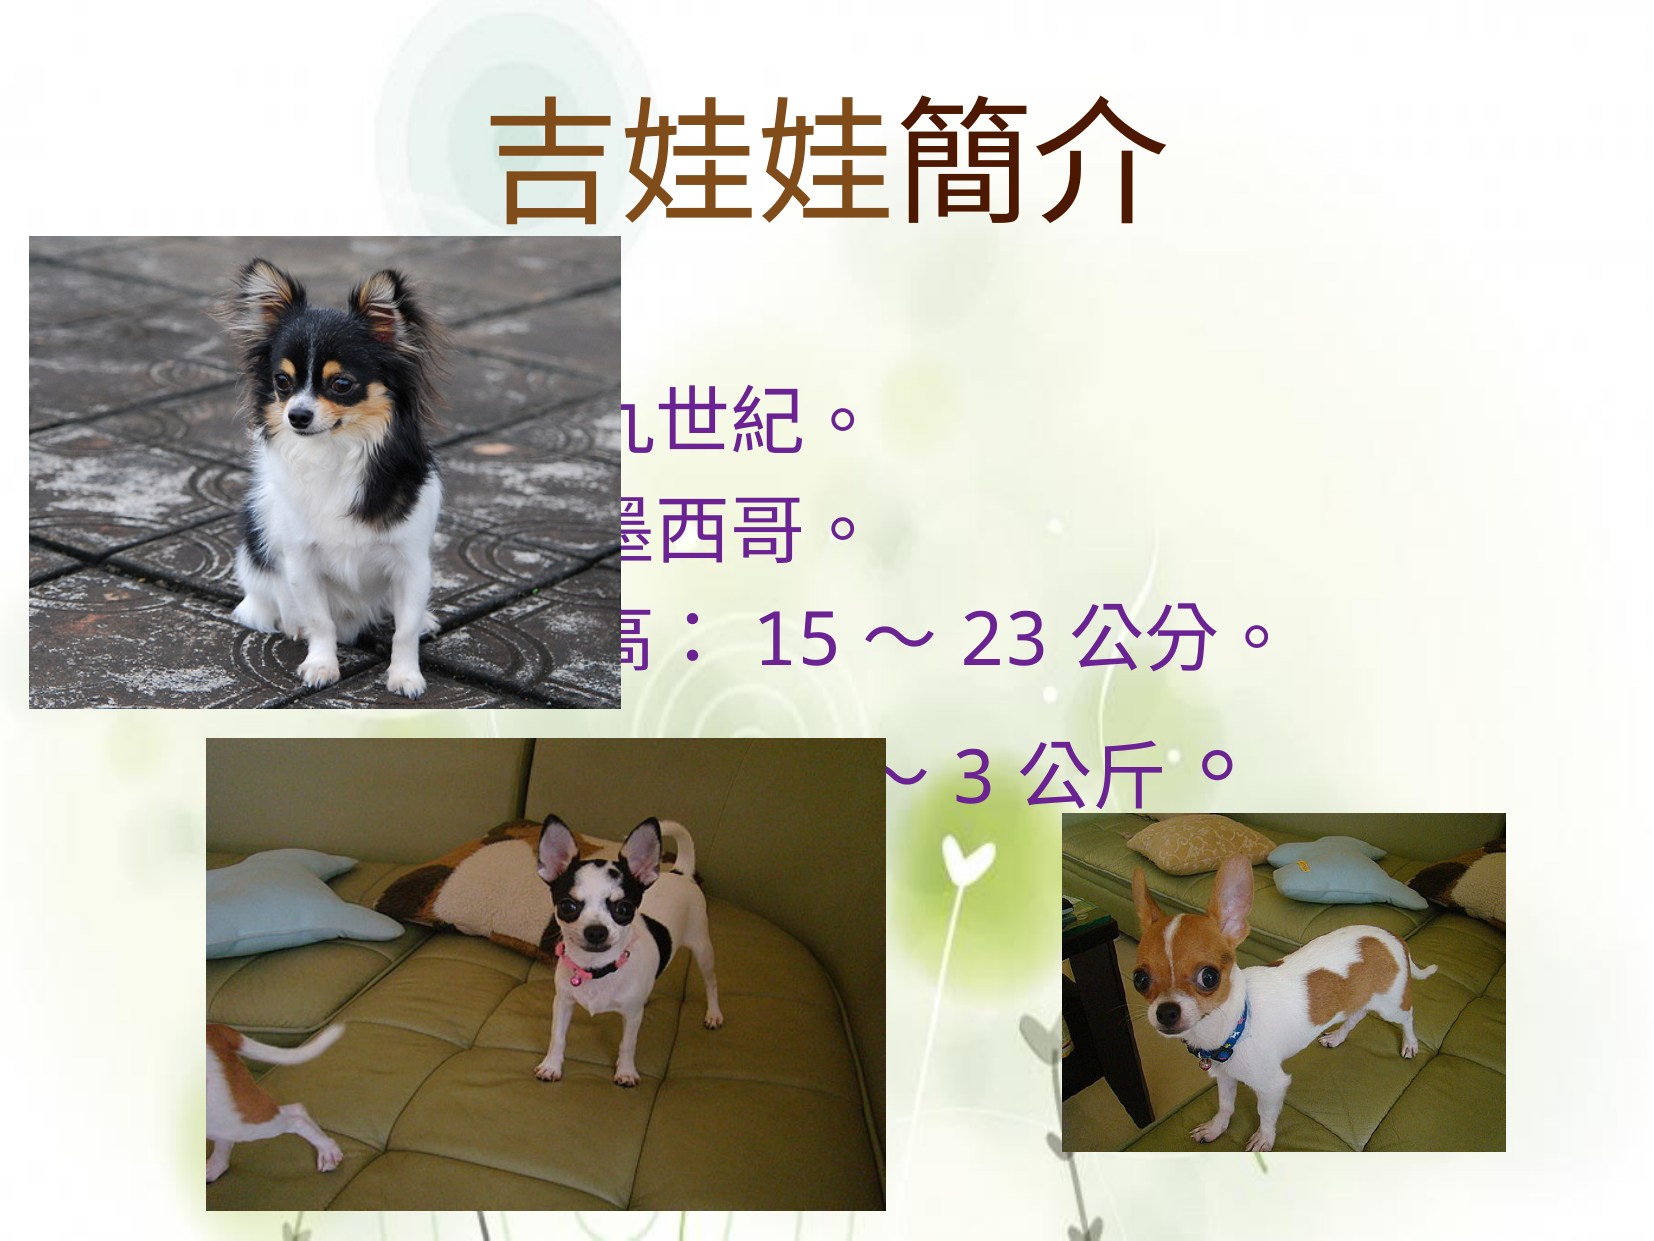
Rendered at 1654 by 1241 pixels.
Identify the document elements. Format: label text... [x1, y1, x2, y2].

text_box 吉娃娃 起源：十九世紀。 原產地：墨西哥。 體型：身高：15～23公分。 體重：1～3公斤。 [265, 245, 1654, 739]
picture [0, 0, 1654, 1241]
title 吉娃娃簡介 [82, 56, 1571, 245]
